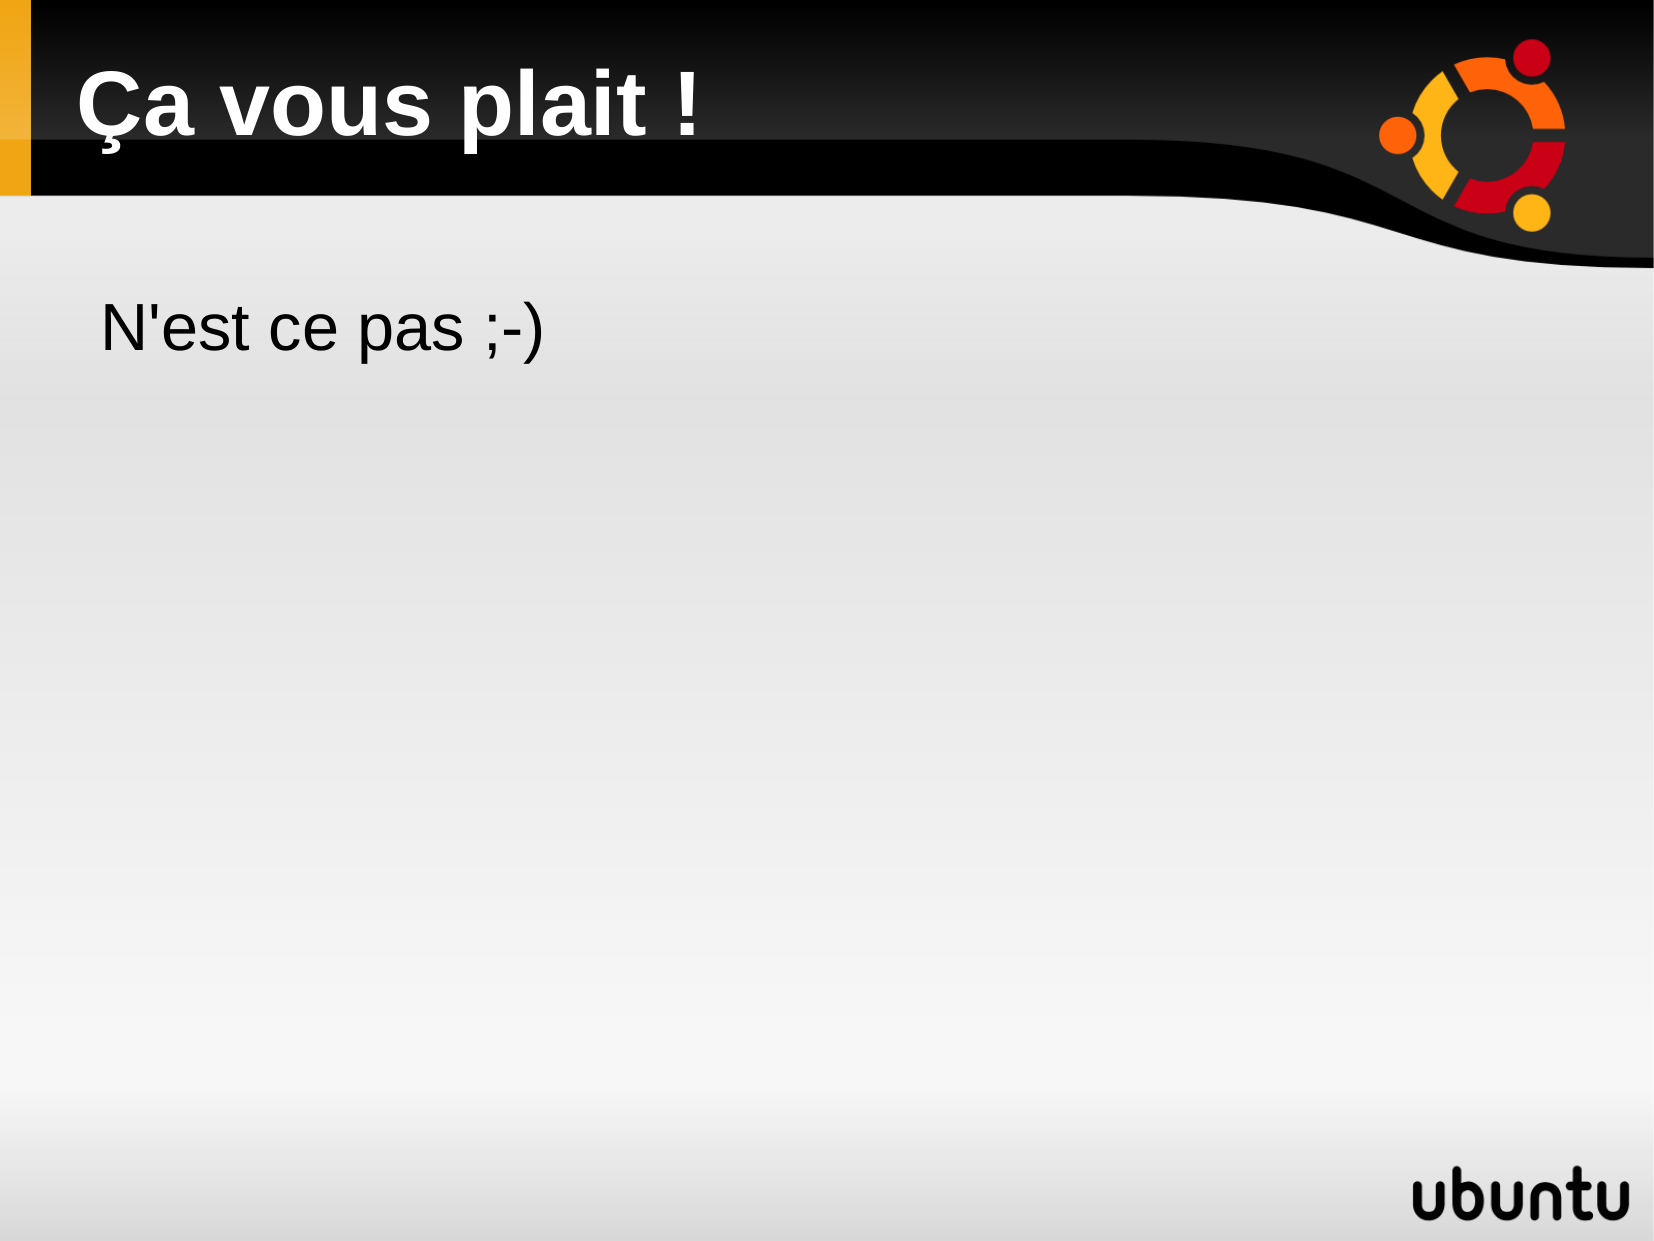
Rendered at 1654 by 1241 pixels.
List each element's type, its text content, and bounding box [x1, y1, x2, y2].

title Ça vous plait ! [76, 7, 1565, 200]
picture [0, 0, 1654, 1241]
list N'est ce pas ;-) [82, 290, 1571, 1094]
